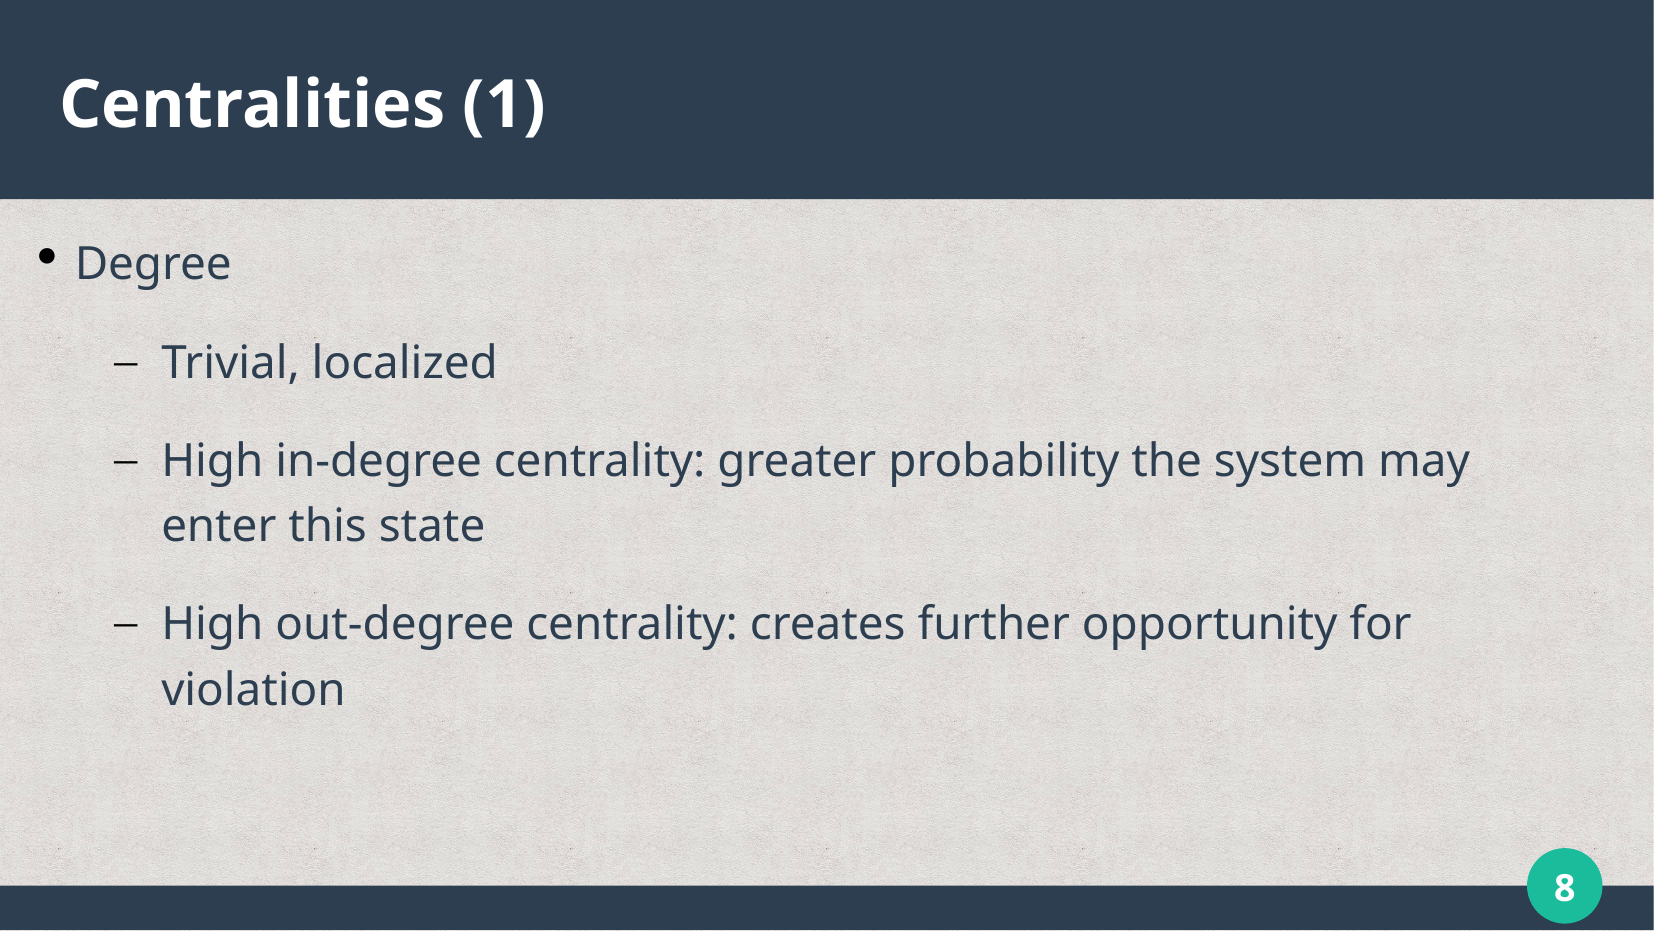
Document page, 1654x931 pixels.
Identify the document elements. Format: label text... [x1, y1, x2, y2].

text_box Degree Trivial, localized High in-degree centrality: greater probability the system may enter this state High out-degree centrality: creates further opportunity for violation [39, 223, 1575, 826]
picture [0, 200, 1654, 885]
title Centralities (1) [59, 36, 1595, 155]
